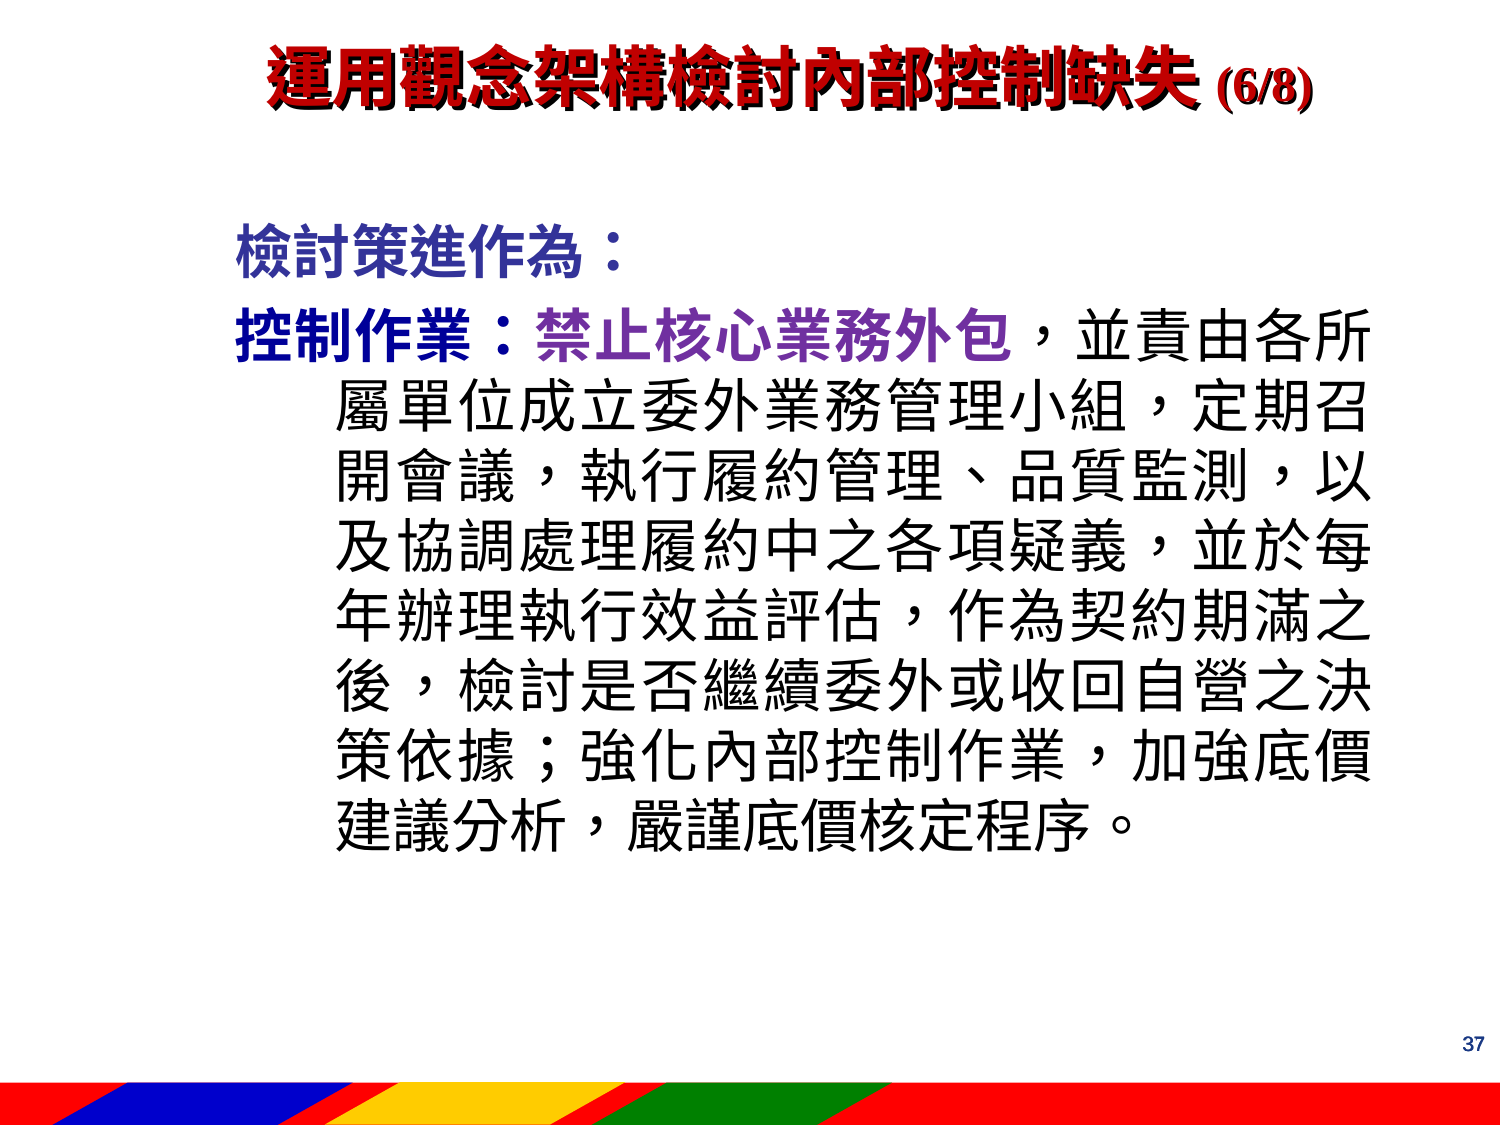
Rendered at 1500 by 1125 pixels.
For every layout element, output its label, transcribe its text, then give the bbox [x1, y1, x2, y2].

text_box 運用觀念架構檢討內部控制缺失(6/8) [84, 12, 1494, 138]
subtitle 檢討策進作為： 控制作業：禁止核心業務外包，並責由各所屬單位成立委外業務管理小組，定期召開會議，執行履約管理、品質監測，以及協調處理履約中之各項疑義，並於每年辦理執行效益評估，作為契約期滿之後，檢討是否繼續委外或收回自營之決策依據；強化內部控制作業，加強底價建議分析，嚴謹底價核定程序。 [219, 207, 1388, 1035]
text_box <編號> [1149, 1023, 1500, 1099]
